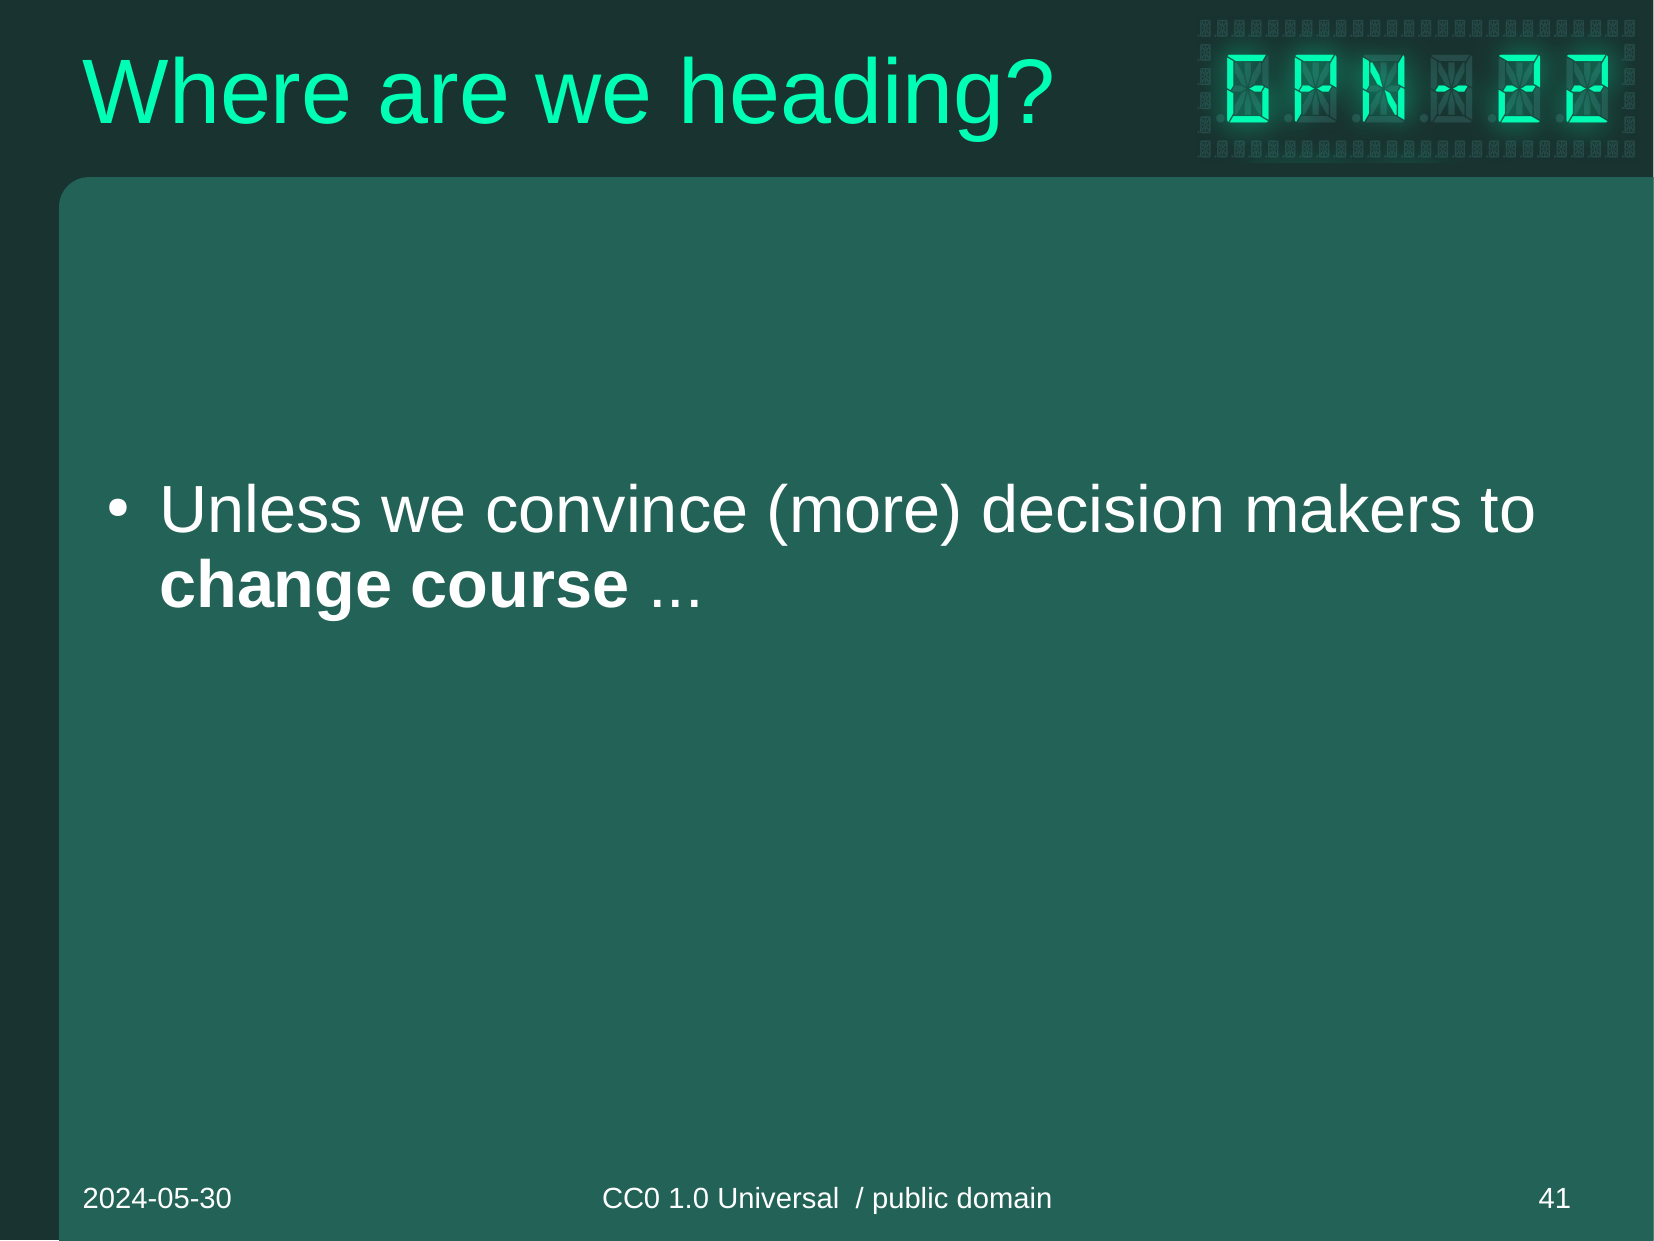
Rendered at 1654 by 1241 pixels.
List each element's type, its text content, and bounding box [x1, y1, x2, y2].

list Unless we convince (more) decision makers to change course ... [88, 472, 1577, 1192]
picture [1196, 15, 1639, 163]
title Where are we heading? [82, 0, 1152, 195]
